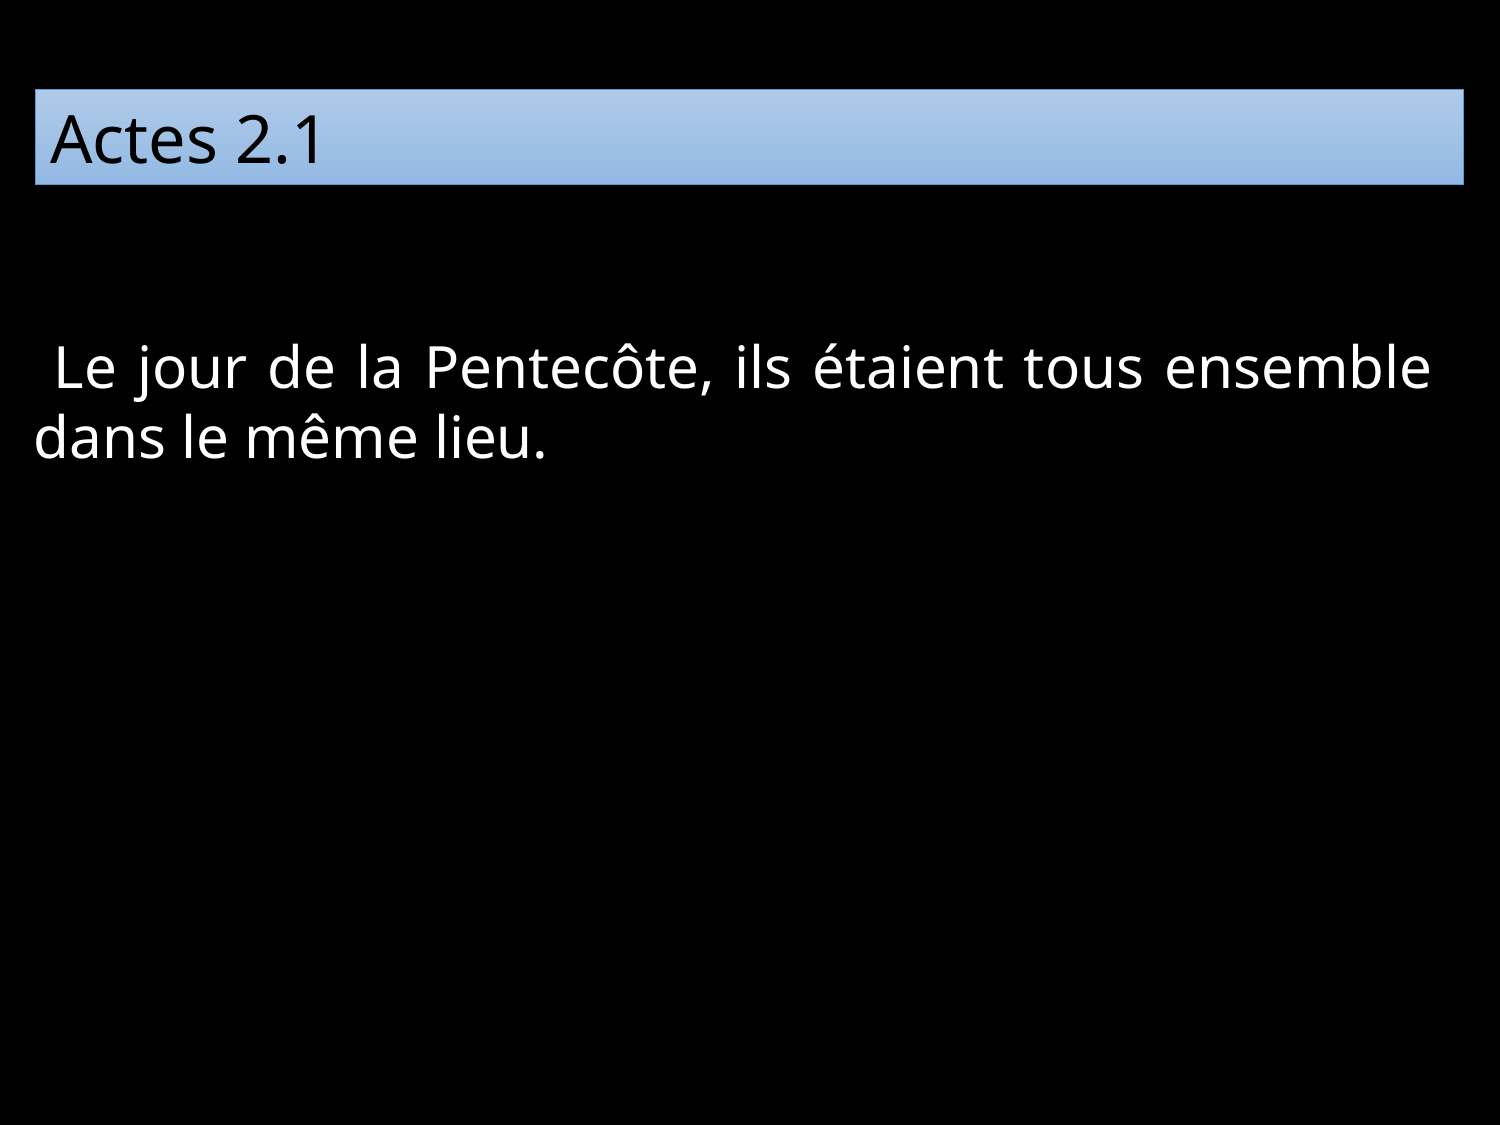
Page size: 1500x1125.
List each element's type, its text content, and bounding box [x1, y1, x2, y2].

text_box Le jour de la Pentecôte, ils étaient tous ensemble dans le même lieu. [18, 322, 1448, 478]
text_box Actes 2.1 [35, 89, 1464, 185]
